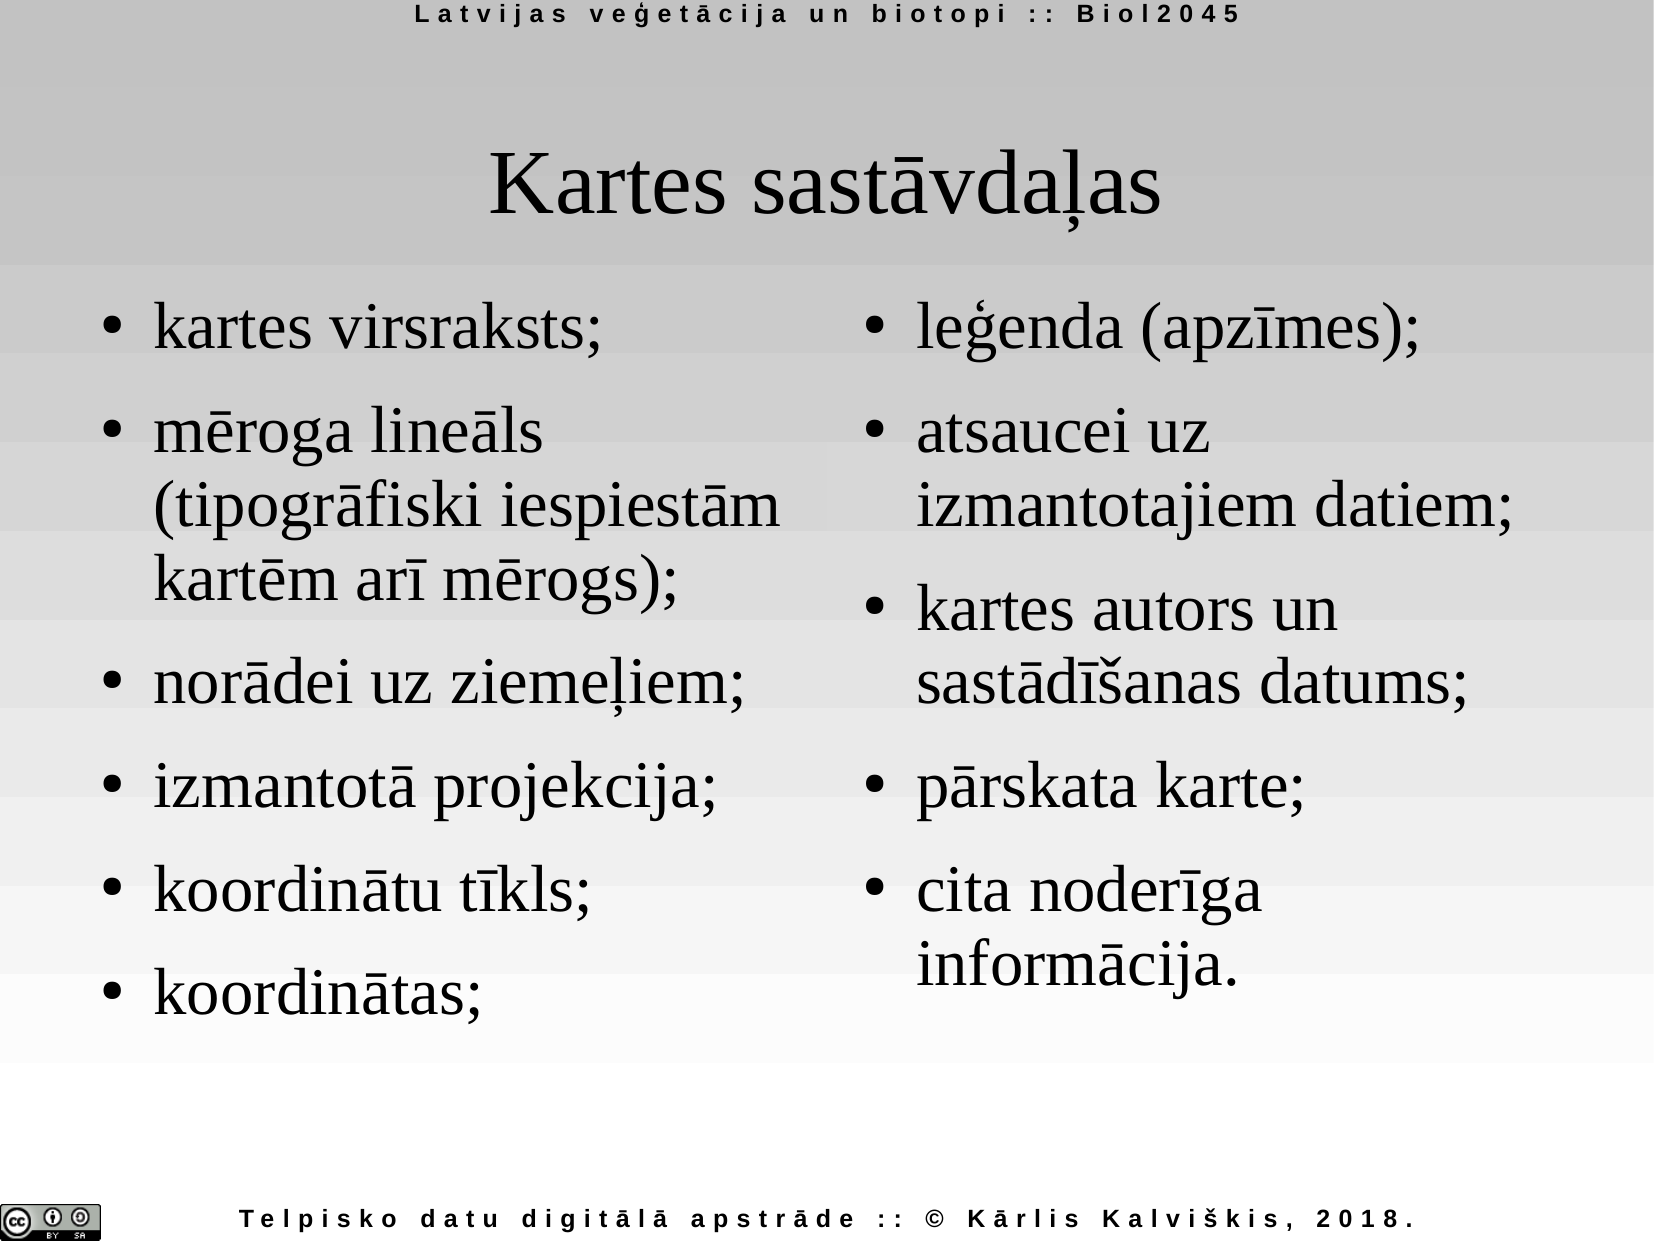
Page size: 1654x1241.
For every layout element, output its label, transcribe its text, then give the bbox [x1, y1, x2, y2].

title Kartes sastāvdaļas [29, 49, 1625, 296]
list leģenda (apzīmes); atsaucei uz izmantotajiem datiem; kartes autors un sastādīšanas datums; pārskata karte; cita noderīga informācija. [845, 289, 1572, 1113]
picture [0, 0, 1654, 1241]
list kartes virsraksts; mēroga lineāls (tipogrāfiski iespiestām kartēm arī mērogs); norādei uz ziemeļiem; izmantotā projekcija; koordinātu tīkls; koordinātas; [82, 289, 809, 1113]
